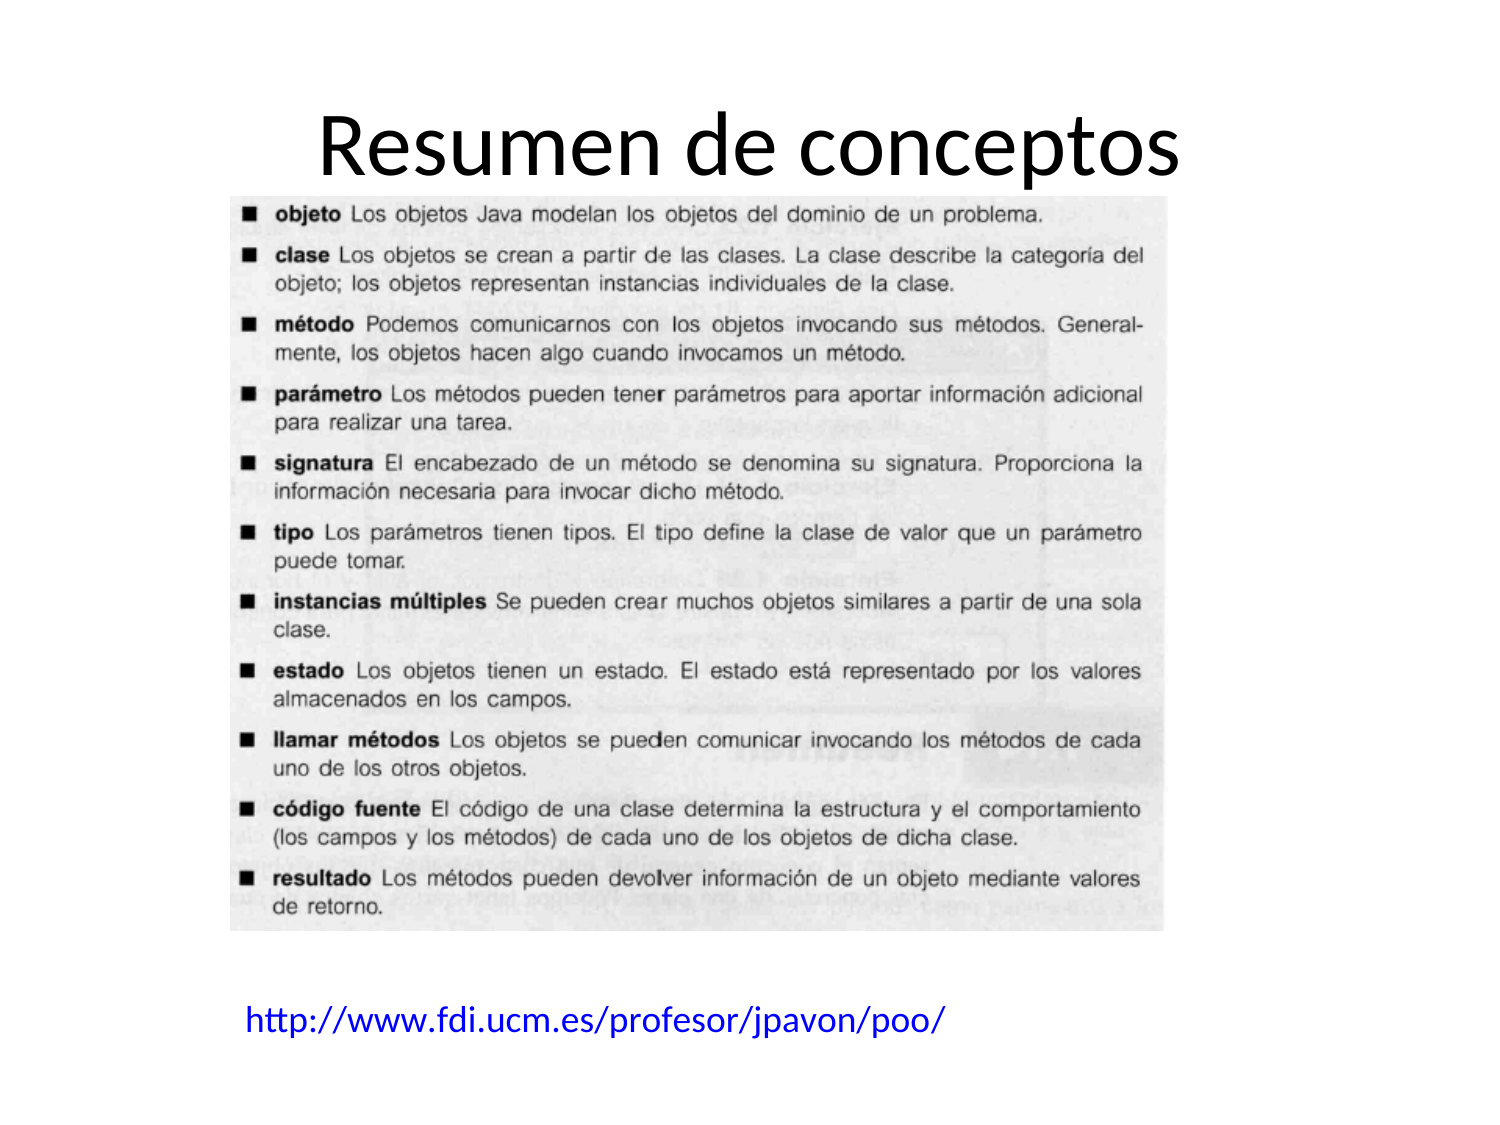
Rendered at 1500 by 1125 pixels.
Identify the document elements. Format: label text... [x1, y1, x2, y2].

text_box http://www.fdi.ucm.es/profesor/jpavon/poo/ [230, 987, 1306, 1049]
picture [230, 196, 1168, 931]
title Resumen de conceptos [75, 45, 1426, 233]
